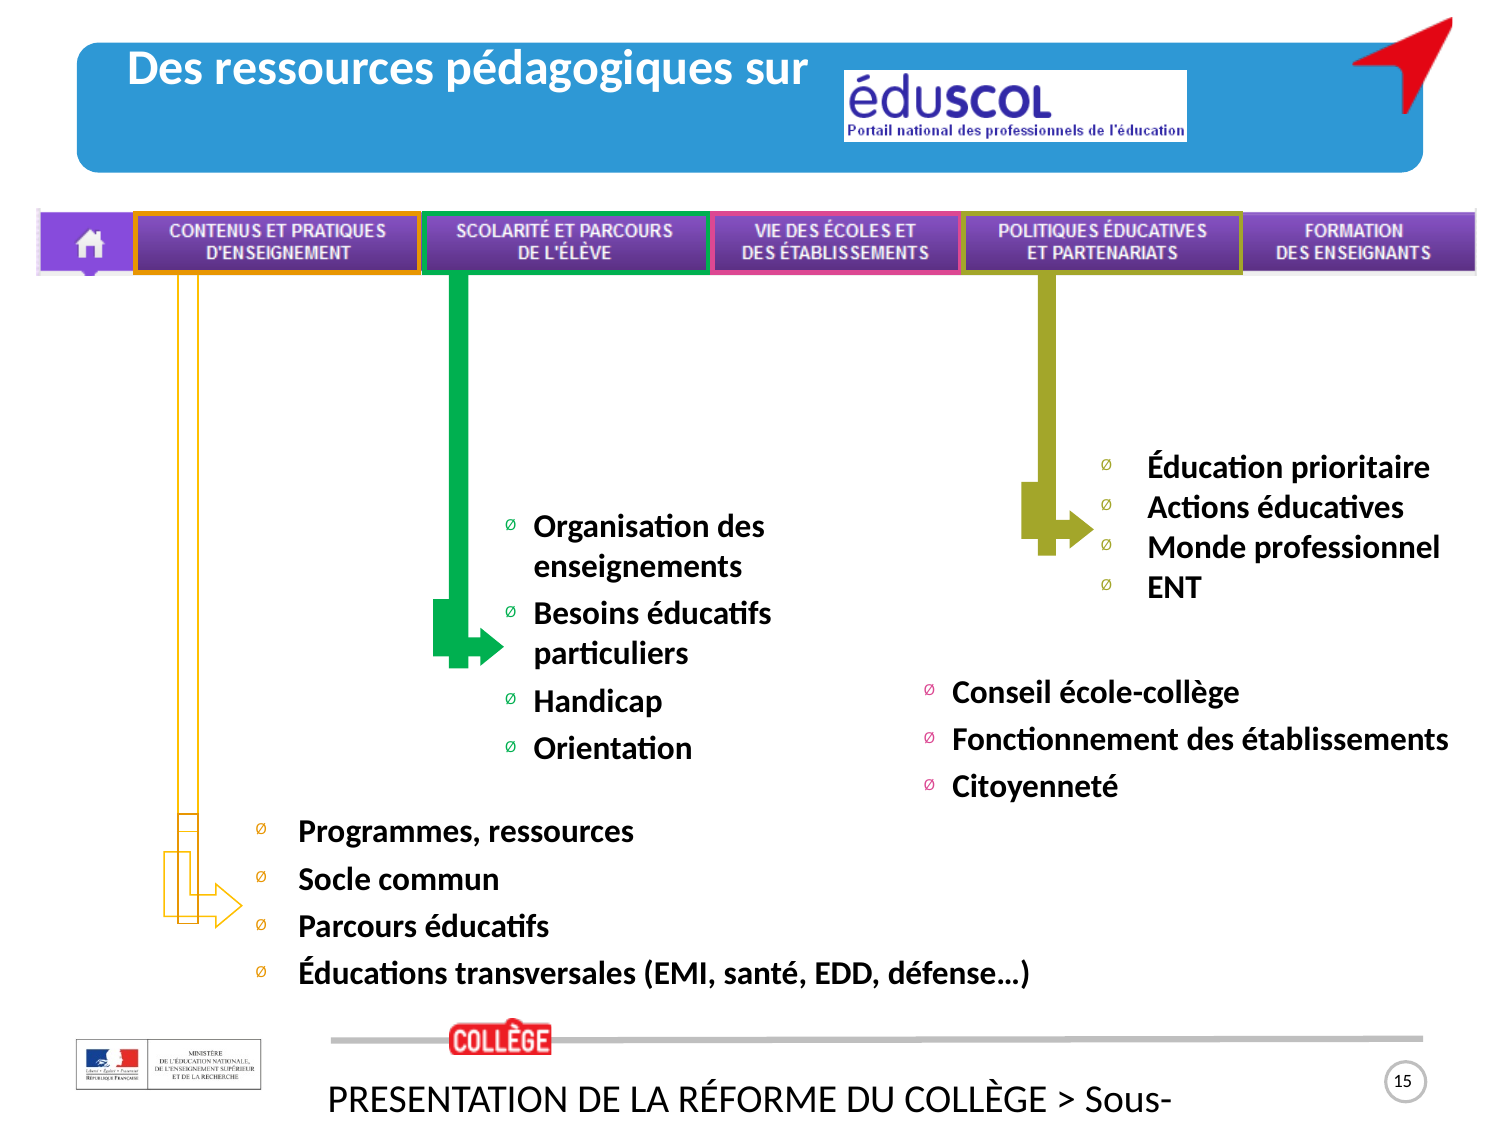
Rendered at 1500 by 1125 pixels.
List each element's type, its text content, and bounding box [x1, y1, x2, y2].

picture [715, 216, 958, 270]
text_box Organisation des enseignements Besoins éducatifs particuliers Handicap Orientation [490, 496, 798, 774]
text_box Éducation prioritaire Actions éducatives Monde professionnel ENT [1085, 437, 1457, 613]
picture [36, 208, 1477, 276]
text_box [1021, 272, 1094, 556]
text_box Programmes, ressources Socle commun Parcours éducatifs Éducations transversales (EMI, santé, EDD, défense…) [240, 801, 1387, 999]
picture [74, 1037, 263, 1091]
picture [966, 216, 1239, 270]
text_box [433, 272, 504, 669]
picture [138, 216, 417, 270]
text_box Conseil école-collège Fonctionnement des établissements Citoyenneté [908, 662, 1471, 813]
title Des ressources pédagogiques sur [112, 26, 1424, 181]
picture [844, 70, 1187, 142]
picture [427, 216, 706, 270]
